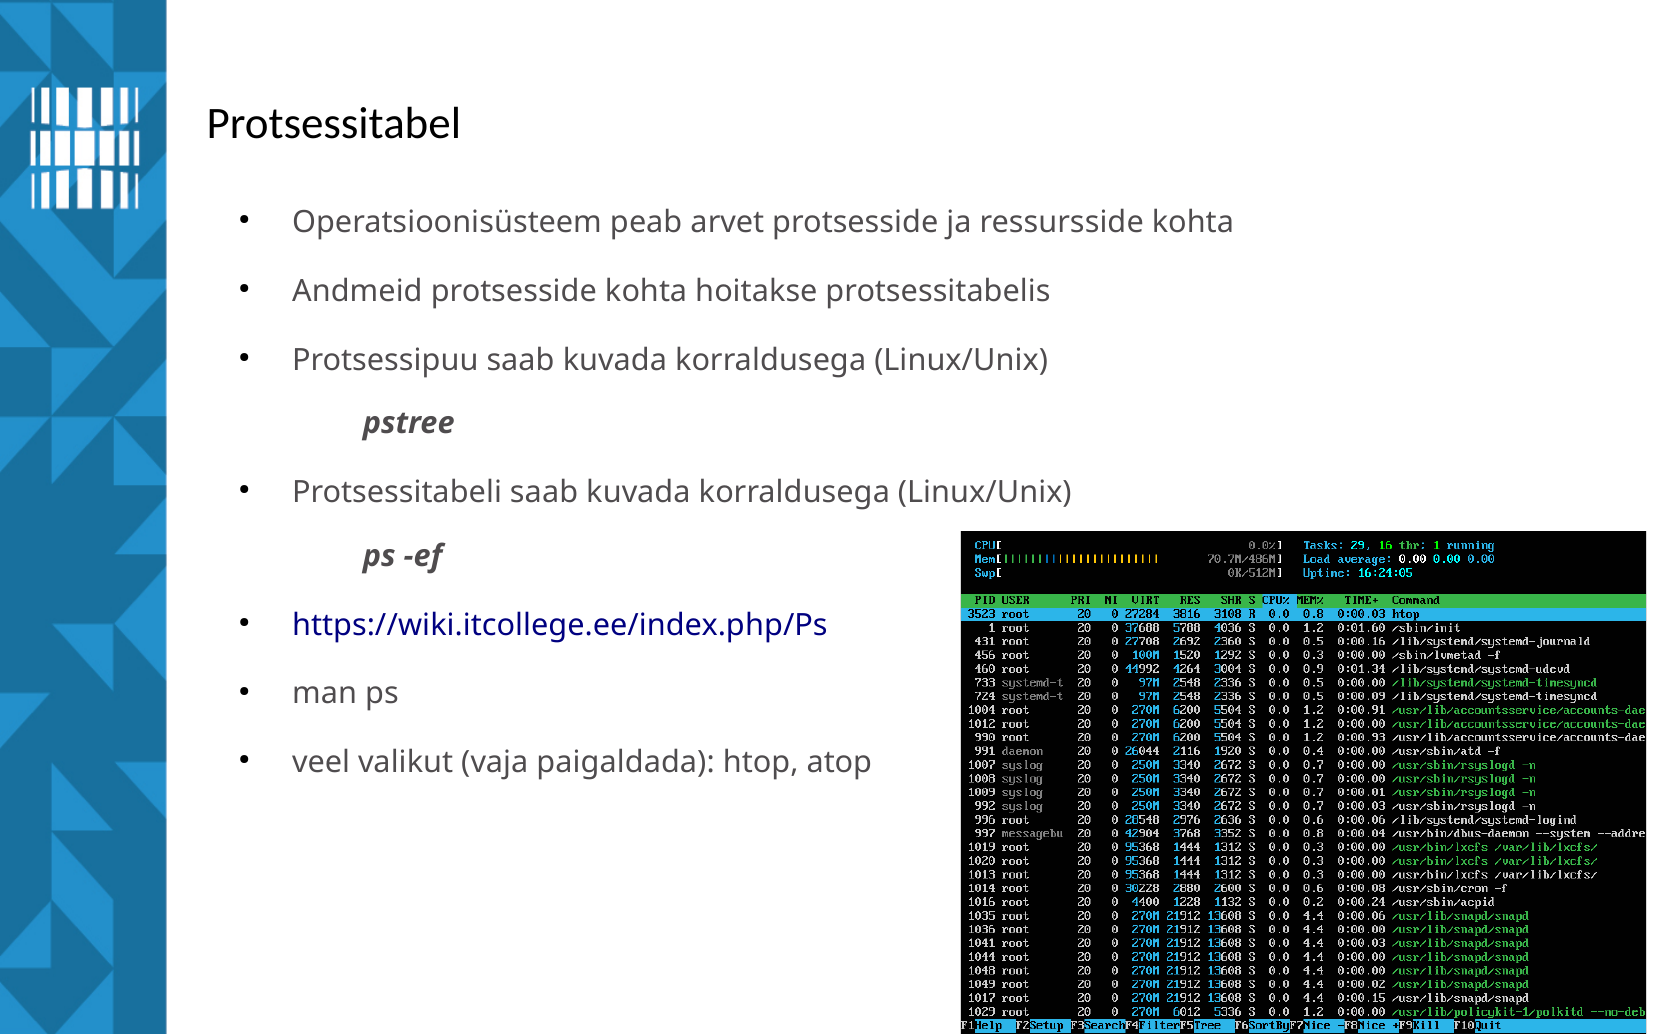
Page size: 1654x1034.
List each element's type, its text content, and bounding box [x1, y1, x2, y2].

picture [960, 531, 1647, 1034]
list Operatsioonisüsteem peab arvet protsesside ja ressursside kohta Andmeid protsesside kohta hoitakse protsessitabelis Protsessipuu saab kuvada korraldusega (Linux/Unix) pstree Protsessitabeli saab kuvada korraldusega (Linux/Unix) ps -ef https://wiki.itcollege.ee/index.php/Ps man ps veel valikut (vaja paigaldada): htop, atop [221, 199, 1536, 886]
title Protsessitabel [206, 41, 1536, 214]
picture [42, 108, 132, 208]
